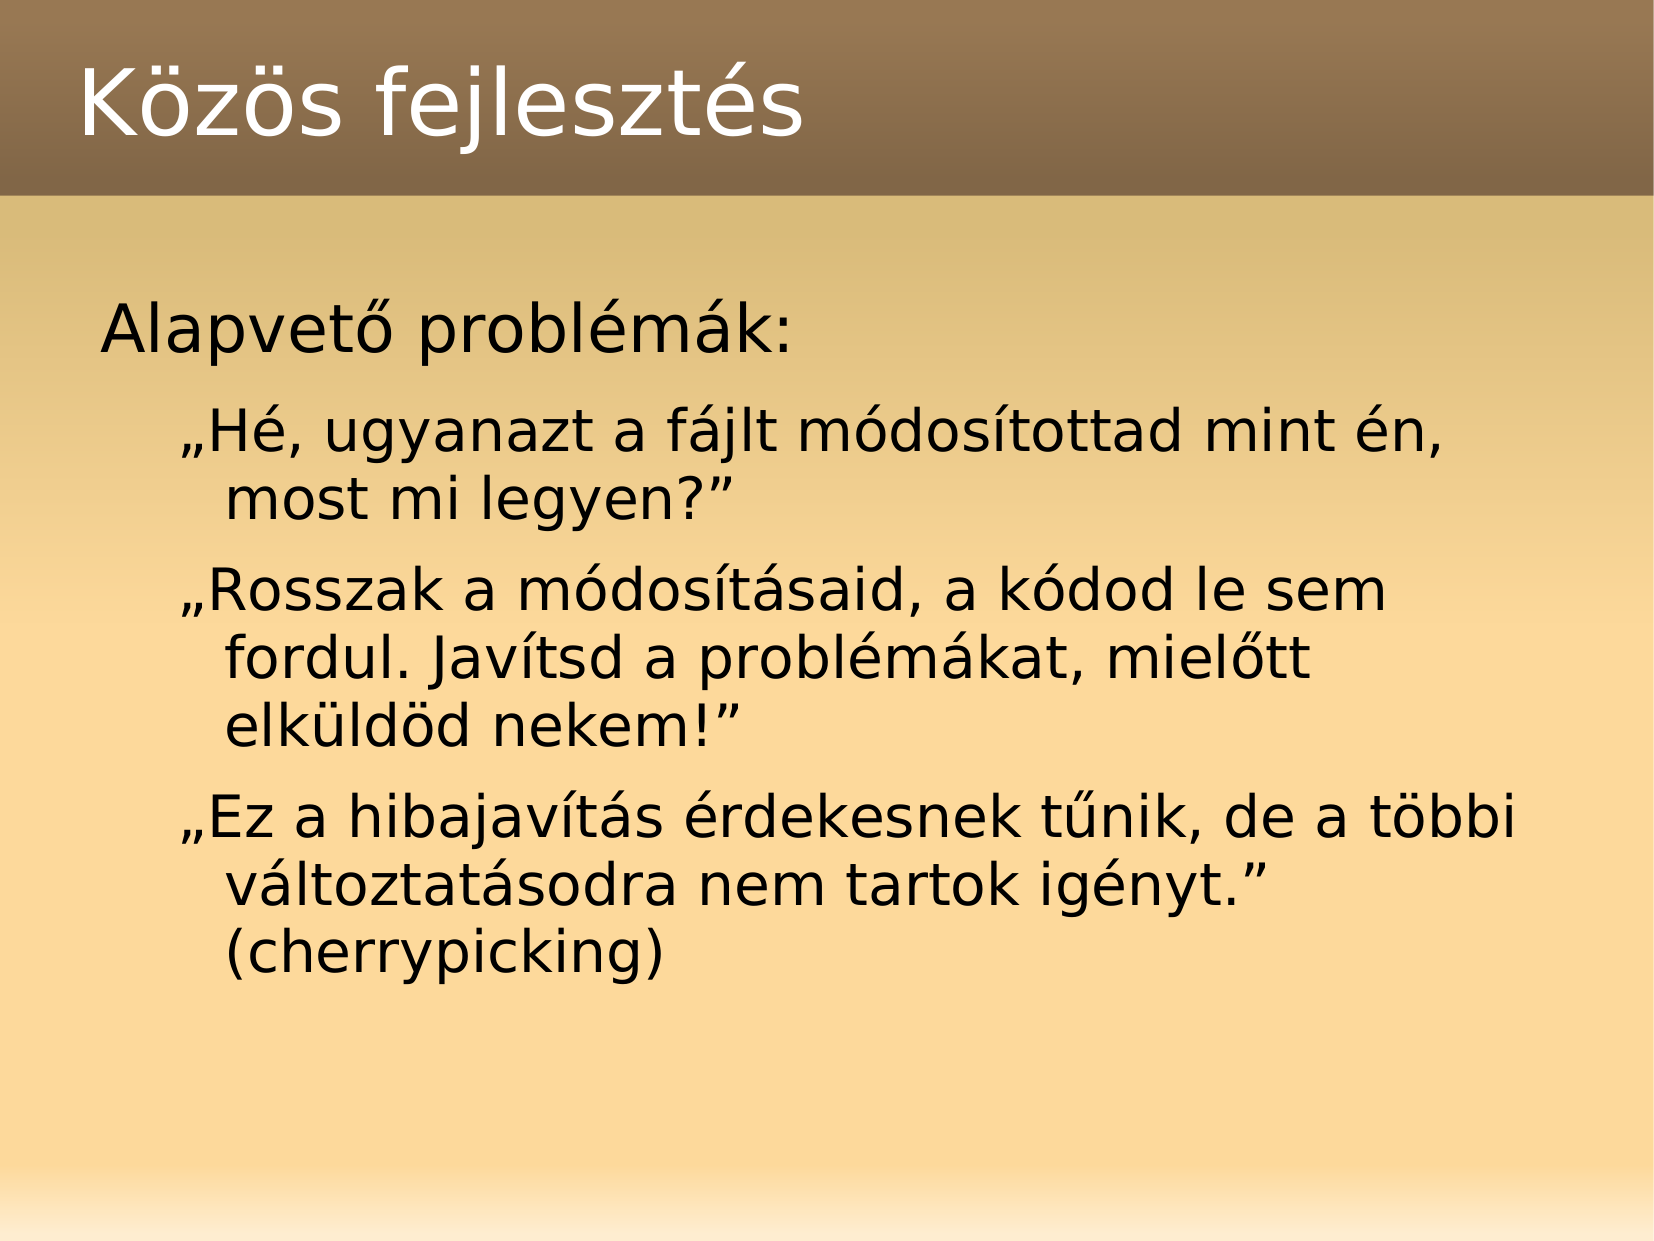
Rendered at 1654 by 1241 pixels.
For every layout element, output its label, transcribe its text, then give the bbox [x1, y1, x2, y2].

title Közös fejlesztés [76, 7, 1565, 200]
picture [0, 0, 1654, 1241]
list Alapvető problémák: „Hé, ugyanazt a fájlt módosítottad mint én, most mi legyen?” „Rosszak a módosításaid, a kódod le sem fordul. Javítsd a problémákat, mielőtt elküldöd nekem!” „Ez a hibajavítás érdekesnek tűnik, de a többi változtatásodra nem tartok igényt.” (cherrypicking) [82, 290, 1571, 1094]
